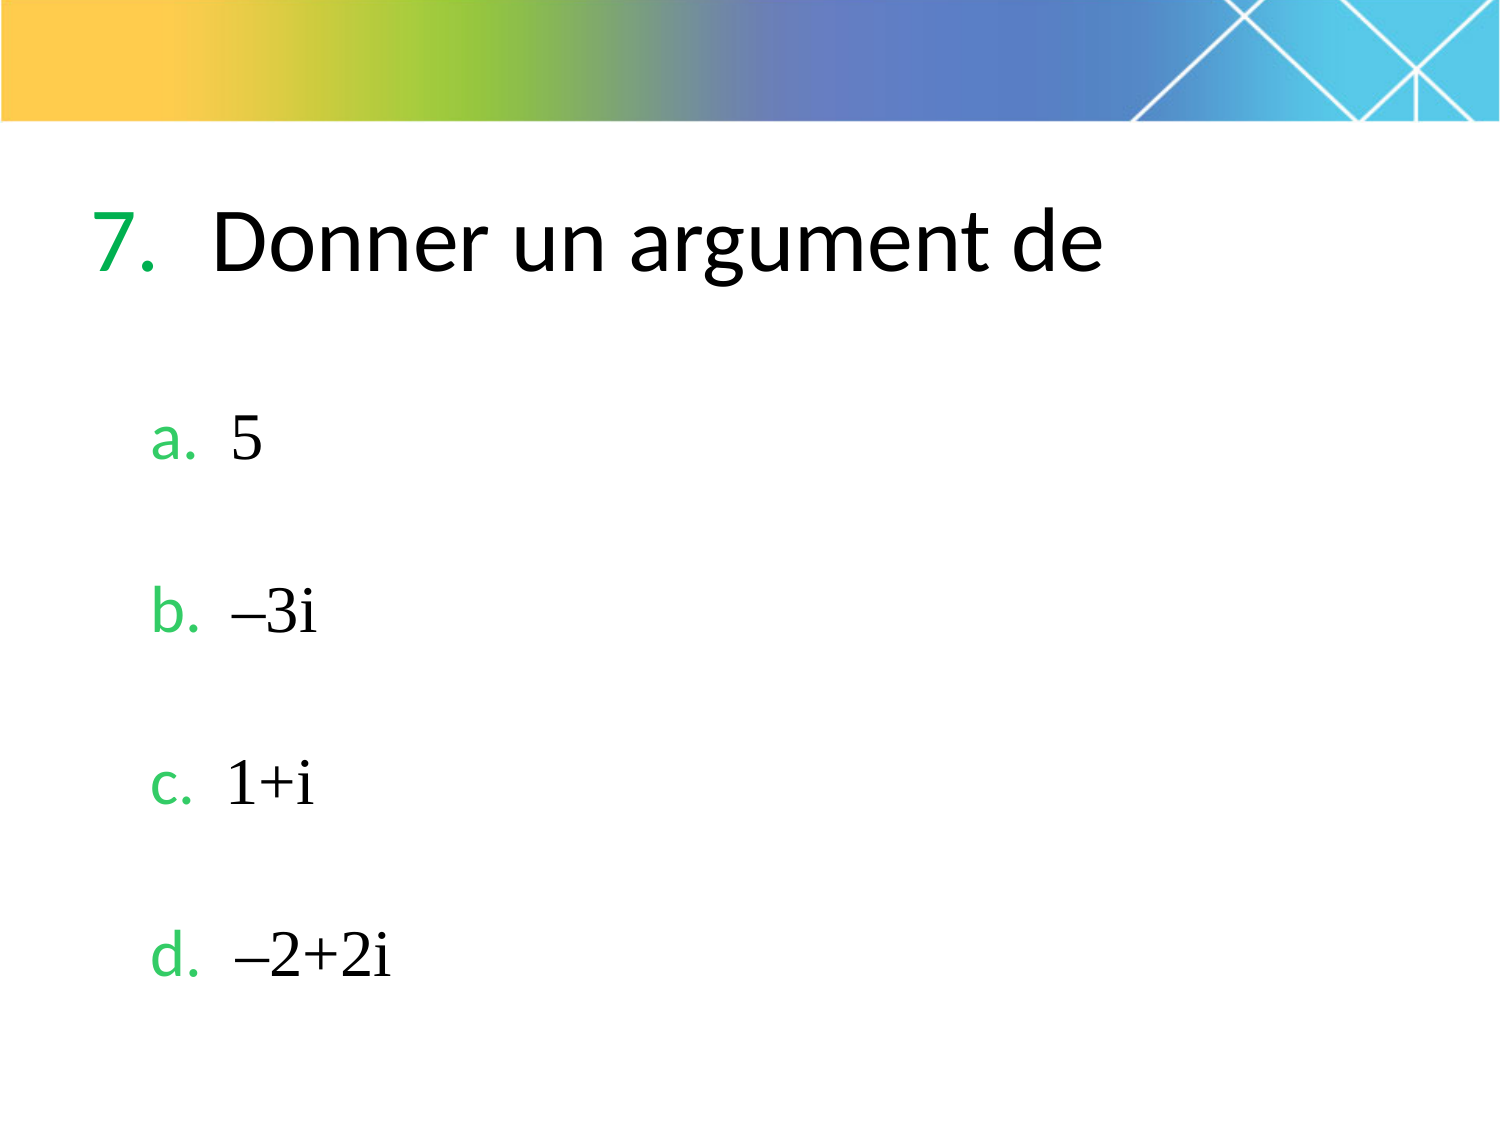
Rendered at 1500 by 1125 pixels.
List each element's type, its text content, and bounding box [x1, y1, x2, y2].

picture [0, 0, 1500, 123]
title Donner un argument de [75, 163, 1426, 305]
text_box a. 5 b. –3i c. 1+i d. –2+2i [135, 385, 821, 998]
